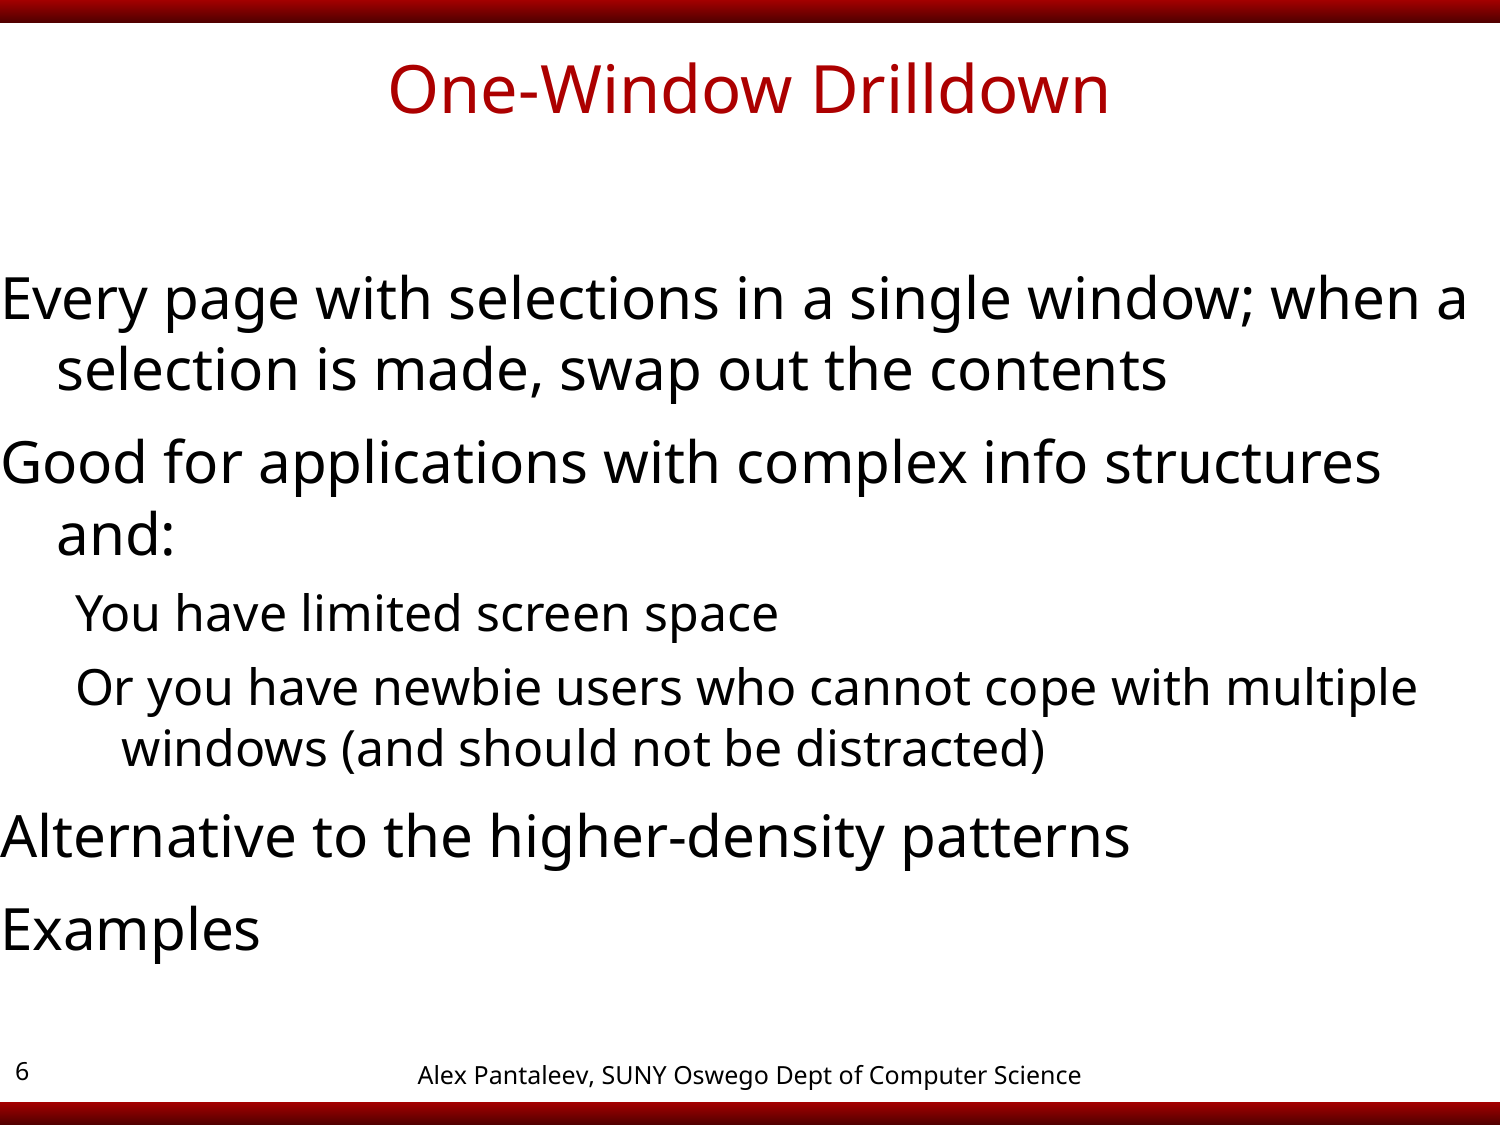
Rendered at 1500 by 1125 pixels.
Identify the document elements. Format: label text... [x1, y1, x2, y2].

title One-Window Drilldown [0, 24, 1500, 150]
list Every page with selections in a single window; when a selection is made, swap out the contents Good for applications with complex info structures and: You have limited screen space Or you have newbie users who cannot cope with multiple windows (and should not be distracted) Alternative to the higher-density patterns Examples [0, 262, 1476, 1063]
